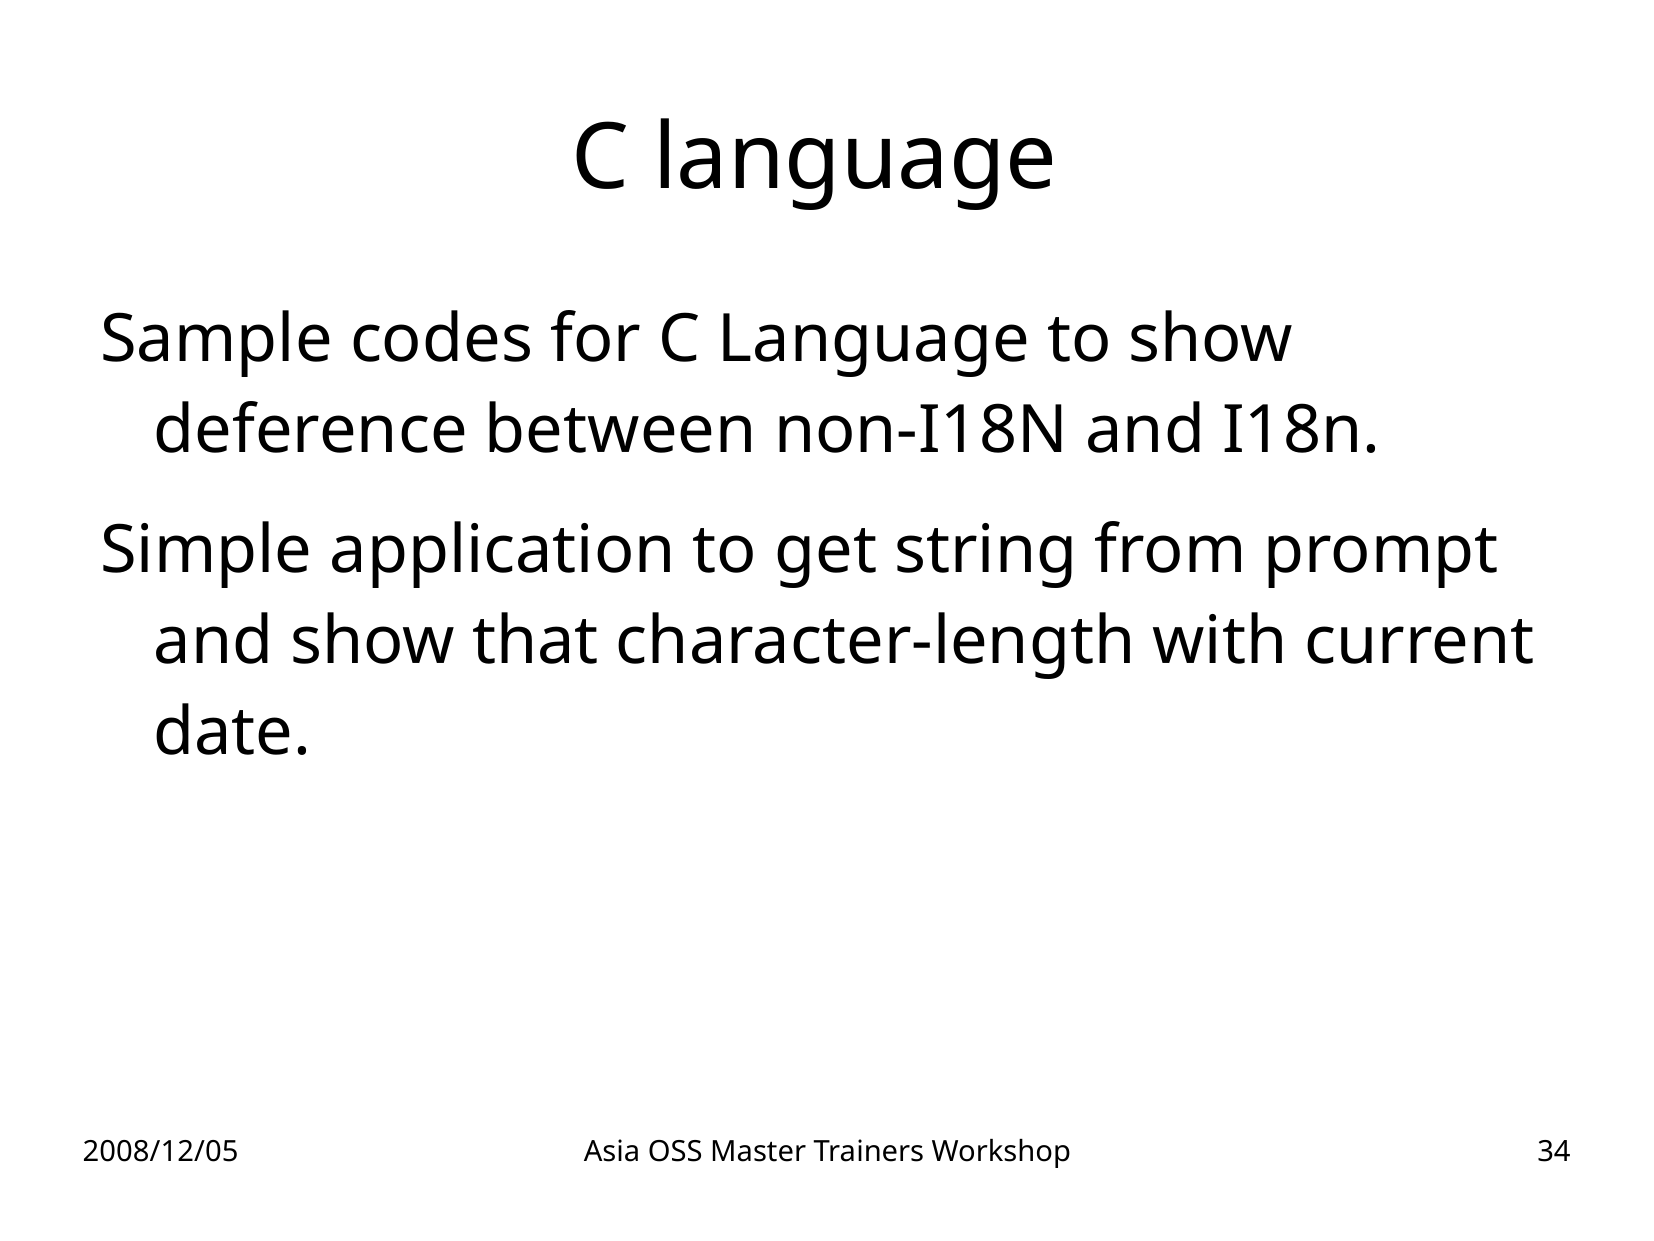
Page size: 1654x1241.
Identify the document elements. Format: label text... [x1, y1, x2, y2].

title C language [82, 49, 1571, 257]
list Sample codes for C Language to show deference between non-I18N and I18n. Simple application to get string from prompt and show that character-length with current date. [82, 290, 1571, 1094]
